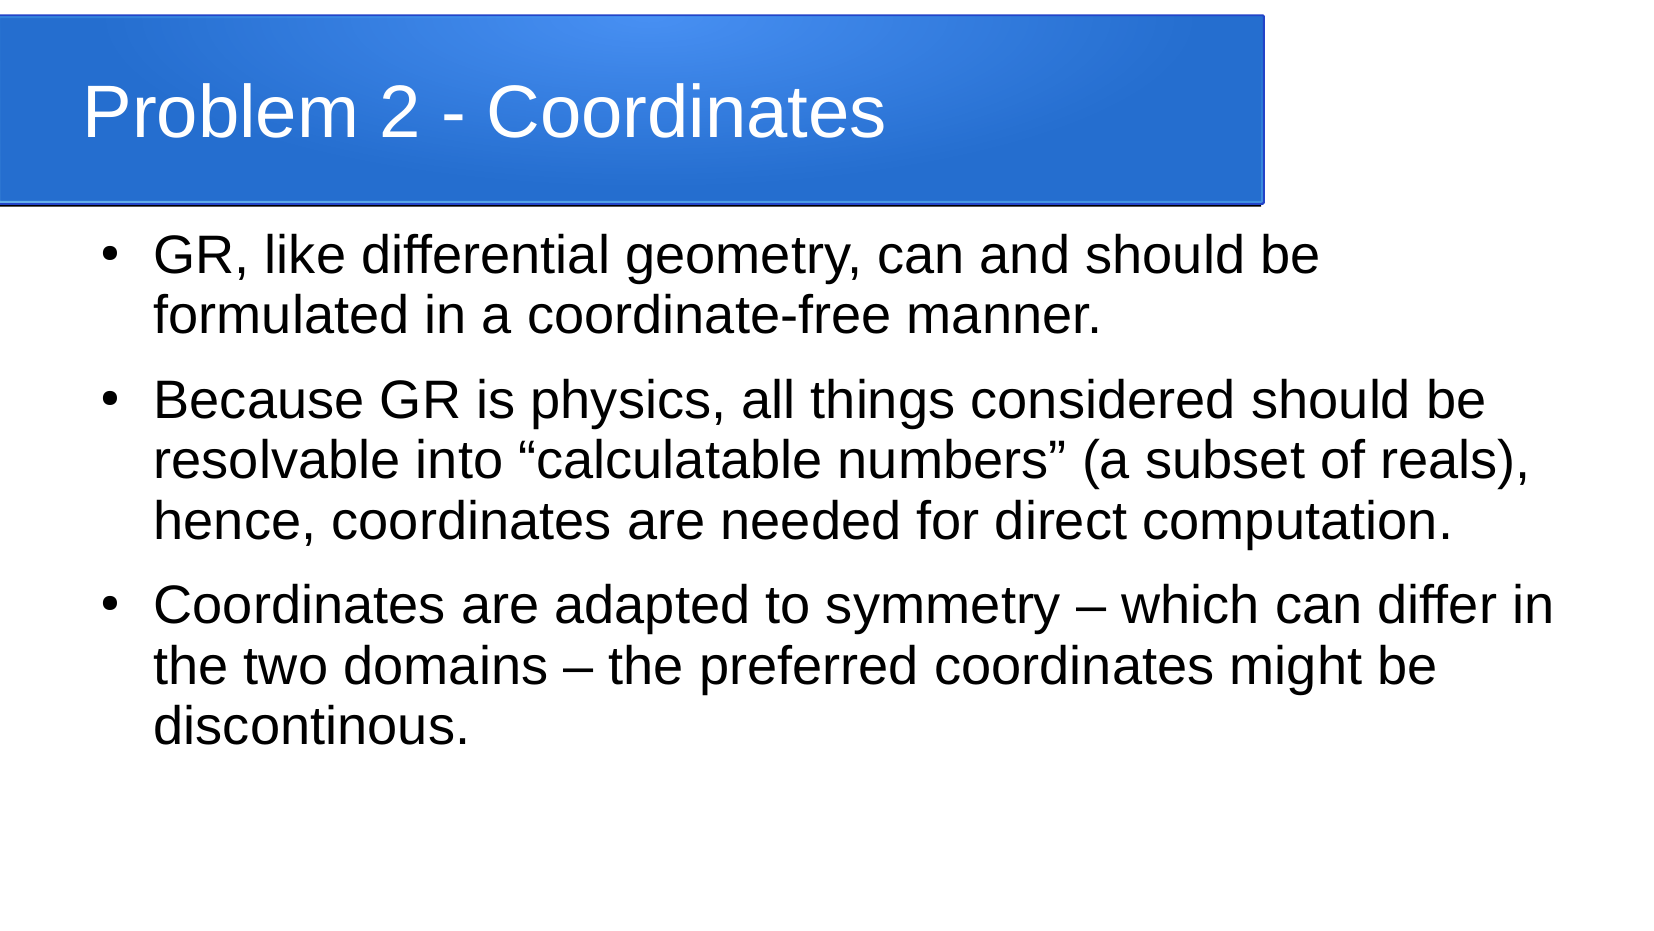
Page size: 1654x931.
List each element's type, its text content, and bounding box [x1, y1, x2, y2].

list GR, like differential geometry, can and should be formulated in a coordinate-free manner. Because GR is physics, all things considered should be resolvable into “calculatable numbers” (a subset of reals), hence, coordinates are needed for direct computation. Coordinates are adapted to symmetry – which can differ in the two domains – the preferred coordinates might be discontinous. [82, 224, 1571, 764]
title Problem 2 - Coordinates [82, 35, 1235, 189]
